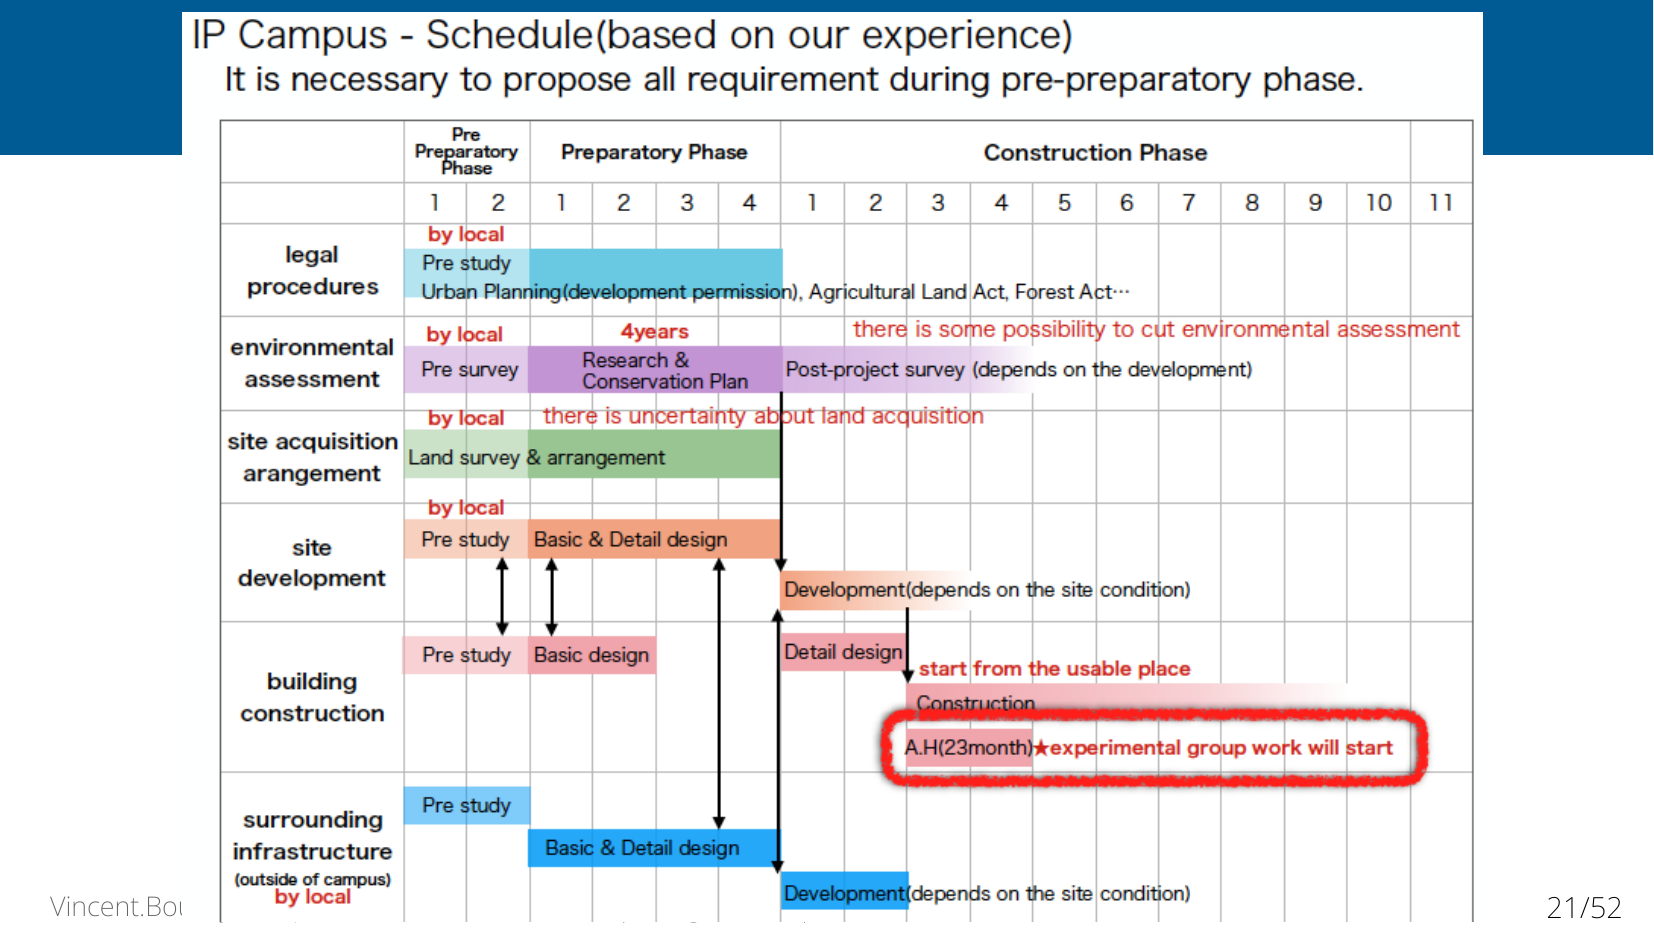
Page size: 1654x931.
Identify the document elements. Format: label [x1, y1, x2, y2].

picture [182, 12, 1483, 922]
